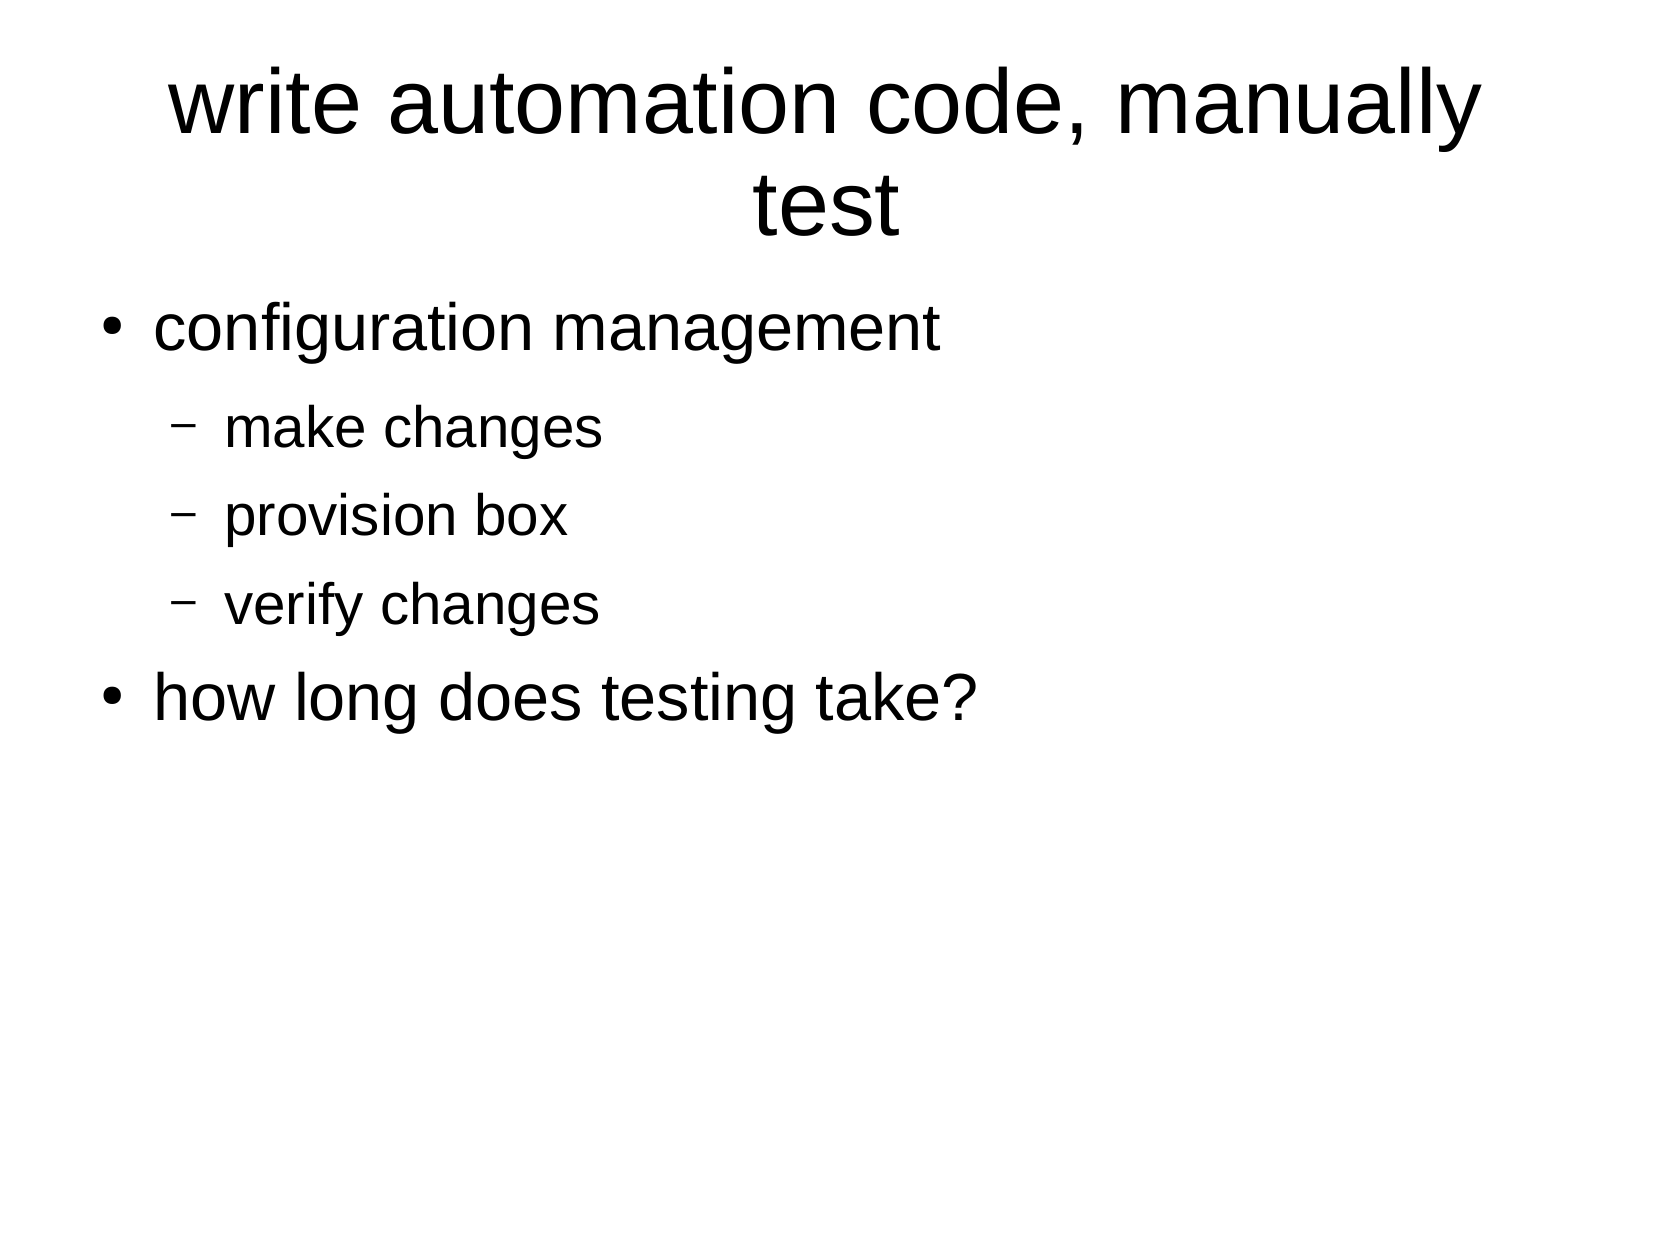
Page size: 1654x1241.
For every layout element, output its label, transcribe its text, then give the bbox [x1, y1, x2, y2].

title write automation code, manually test [82, 49, 1571, 257]
list configuration management make changes provision box verify changes how long does testing take? [82, 290, 1571, 1010]
